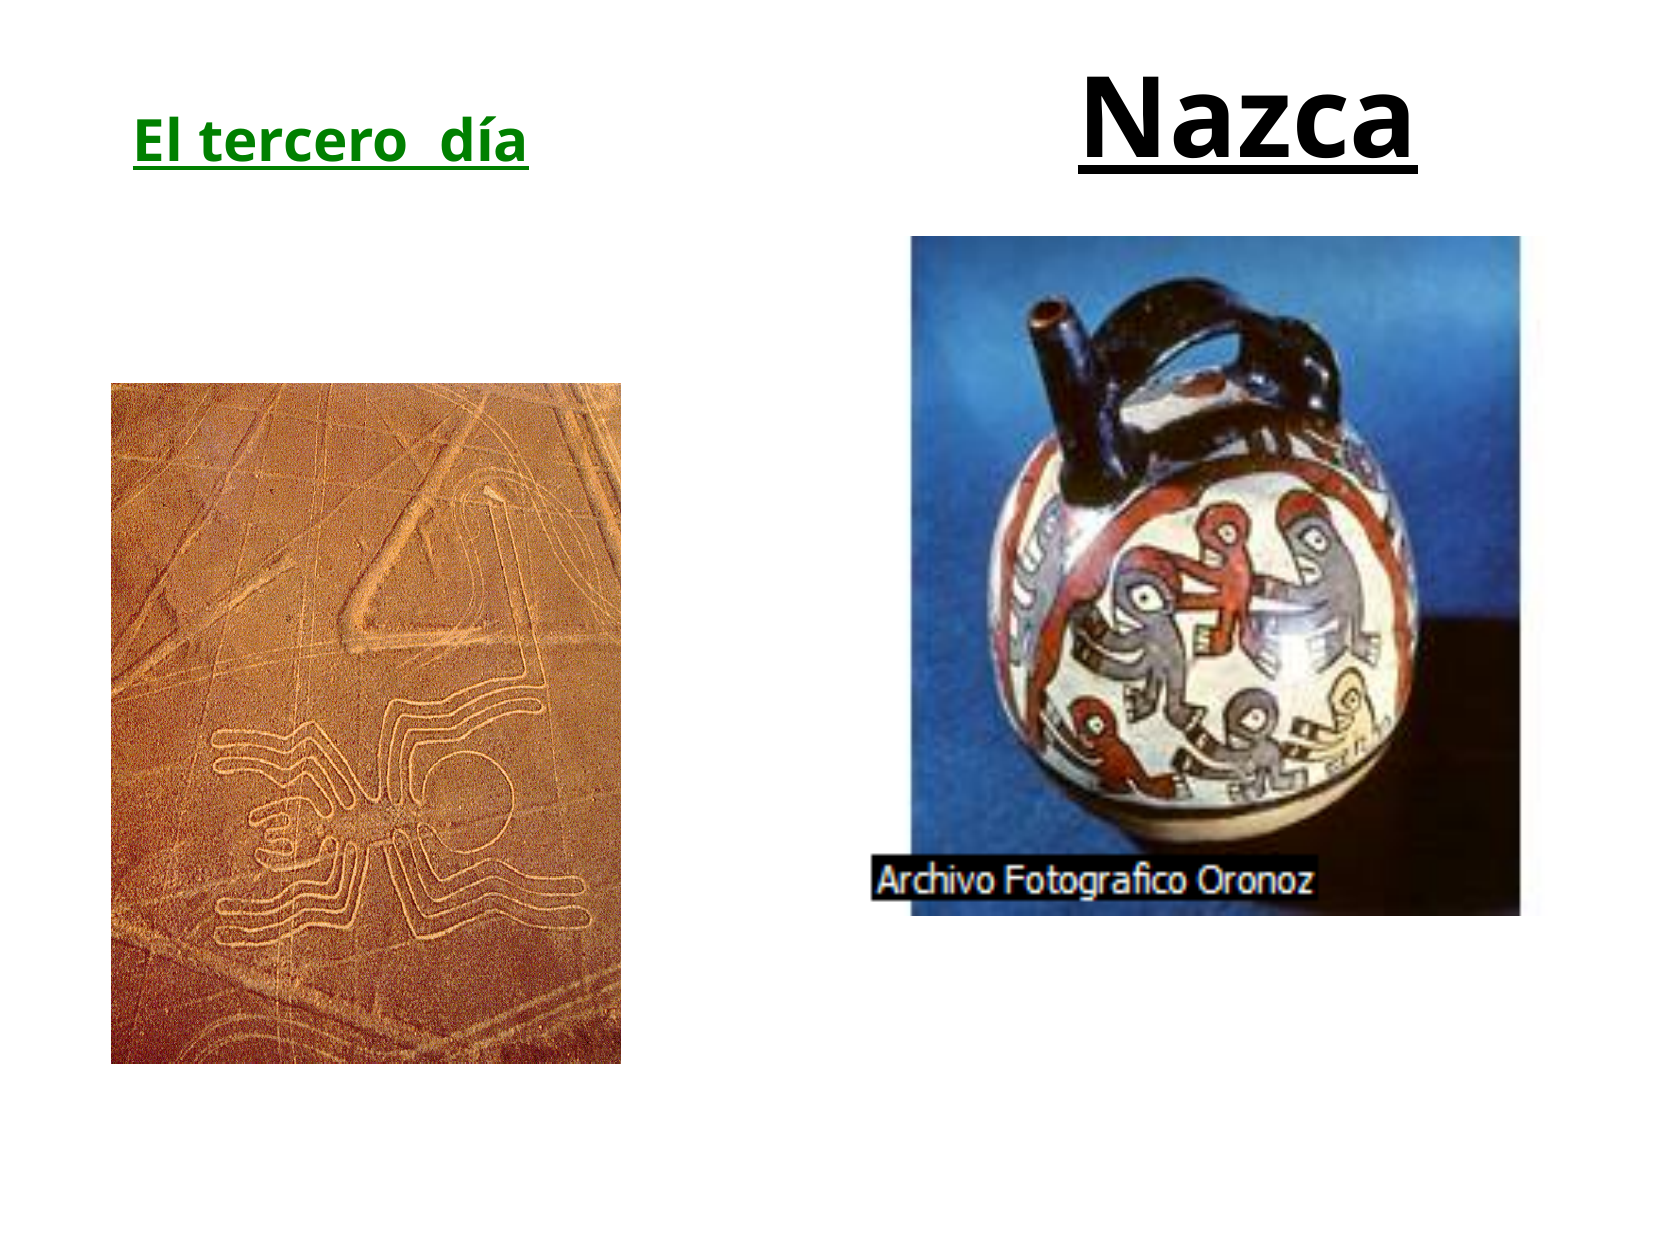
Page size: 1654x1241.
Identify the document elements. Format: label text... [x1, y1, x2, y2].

picture [856, 236, 1571, 916]
picture [111, 383, 621, 1064]
text_box Nazca [1062, 29, 1473, 203]
text_box El tercero día [117, 91, 613, 189]
